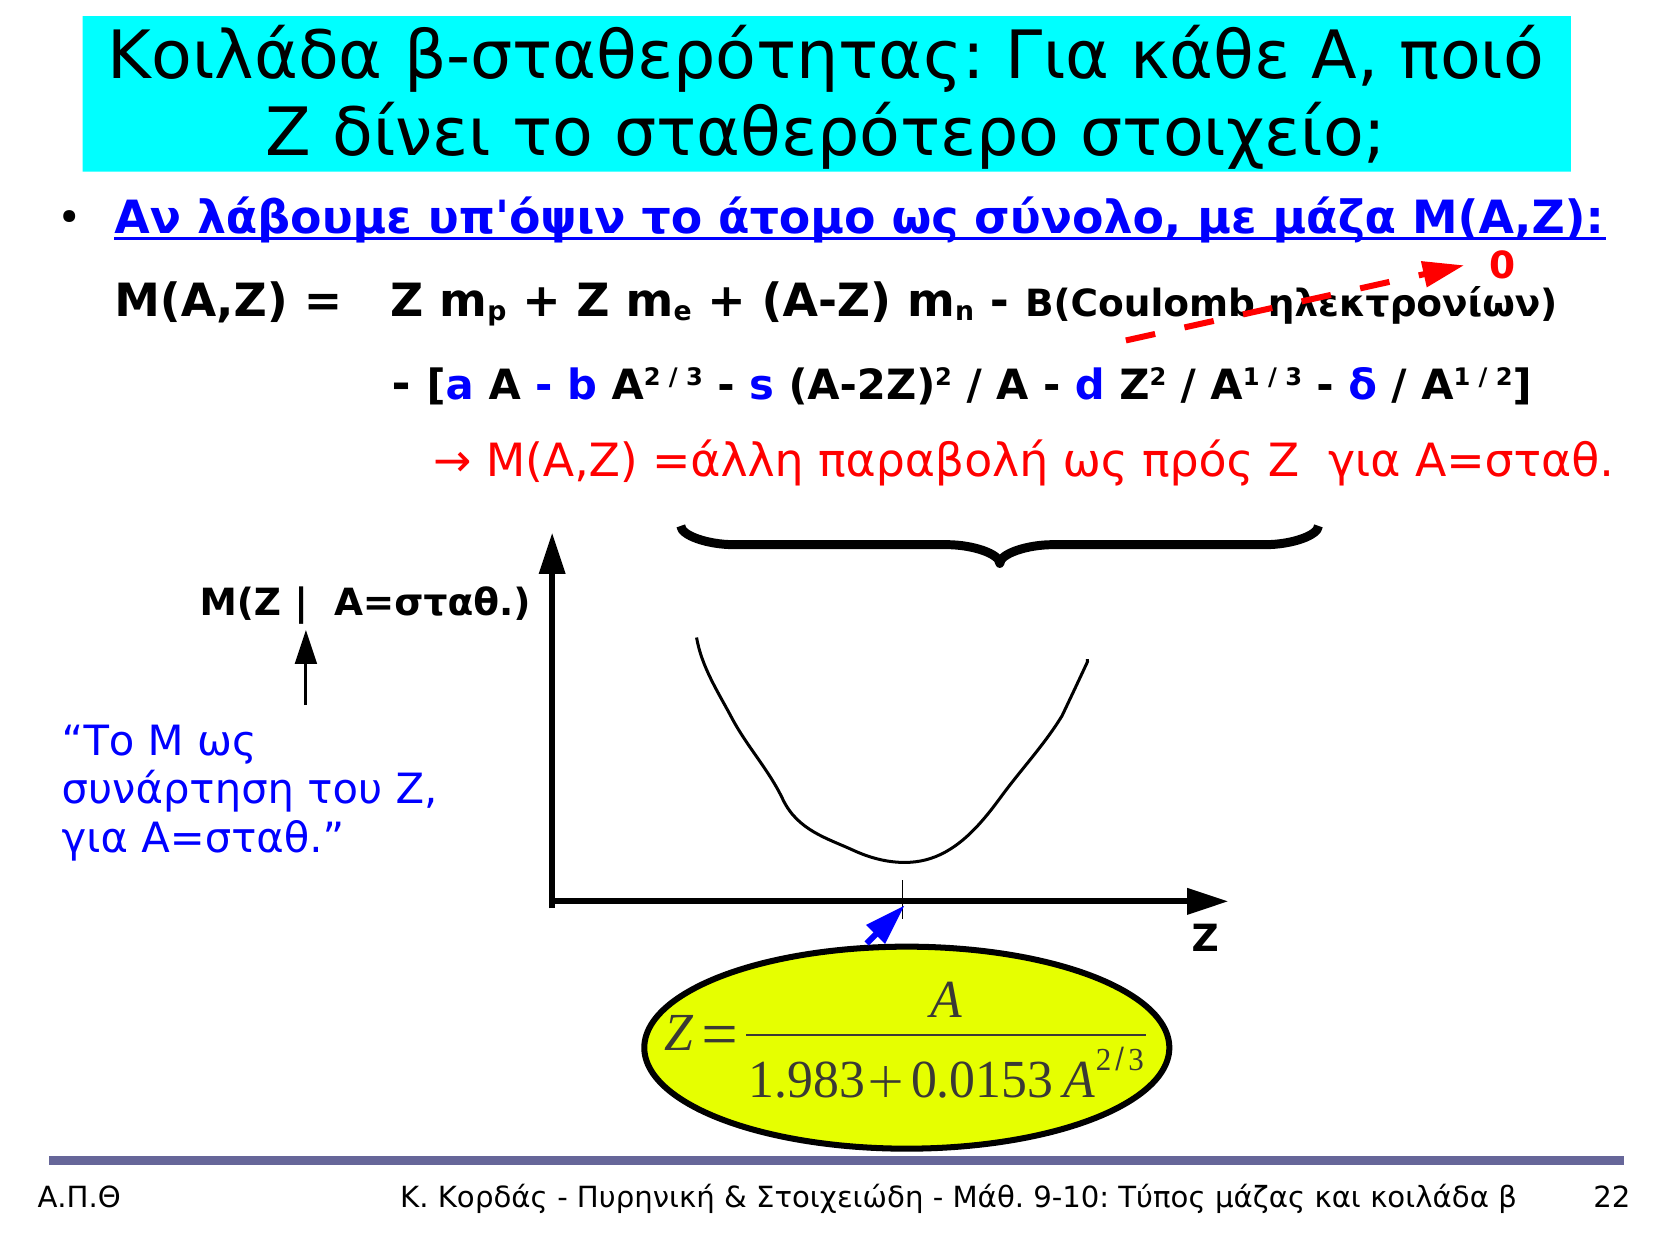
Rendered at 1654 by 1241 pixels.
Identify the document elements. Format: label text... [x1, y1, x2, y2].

text_box Ζ [1176, 909, 1552, 969]
chart [648, 966, 1161, 1112]
list Αν λάβουμε υπ'όψιν το άτομο ως σύνολο, με μάζα Μ(Α,Ζ): M(A,Z) = Z mp + Z me + (A-Z) mn - B(Coulomb ηλεκτρονίων) - [a A - b A2 / 3 - s (Α-2Z)2 / A - d Z2 / A1 / 3 - δ / A1 / 2] → M(A,Z) =άλλη παραβολή ως πρός Ζ για Α=σταθ. [43, 191, 1619, 1129]
text_box “Το Μ ως συνάρτηση του Ζ, για Α=σταθ.” [46, 709, 497, 871]
text_box Μ(Ζ | Α=σταθ.) [184, 572, 560, 632]
title Κοιλάδα β-σταθερότητας: Για κάθε Α, ποιό Ζ δίνει το σταθερότερο στοιχείο; [82, 16, 1571, 172]
text_box [751, 1129, 1063, 1149]
